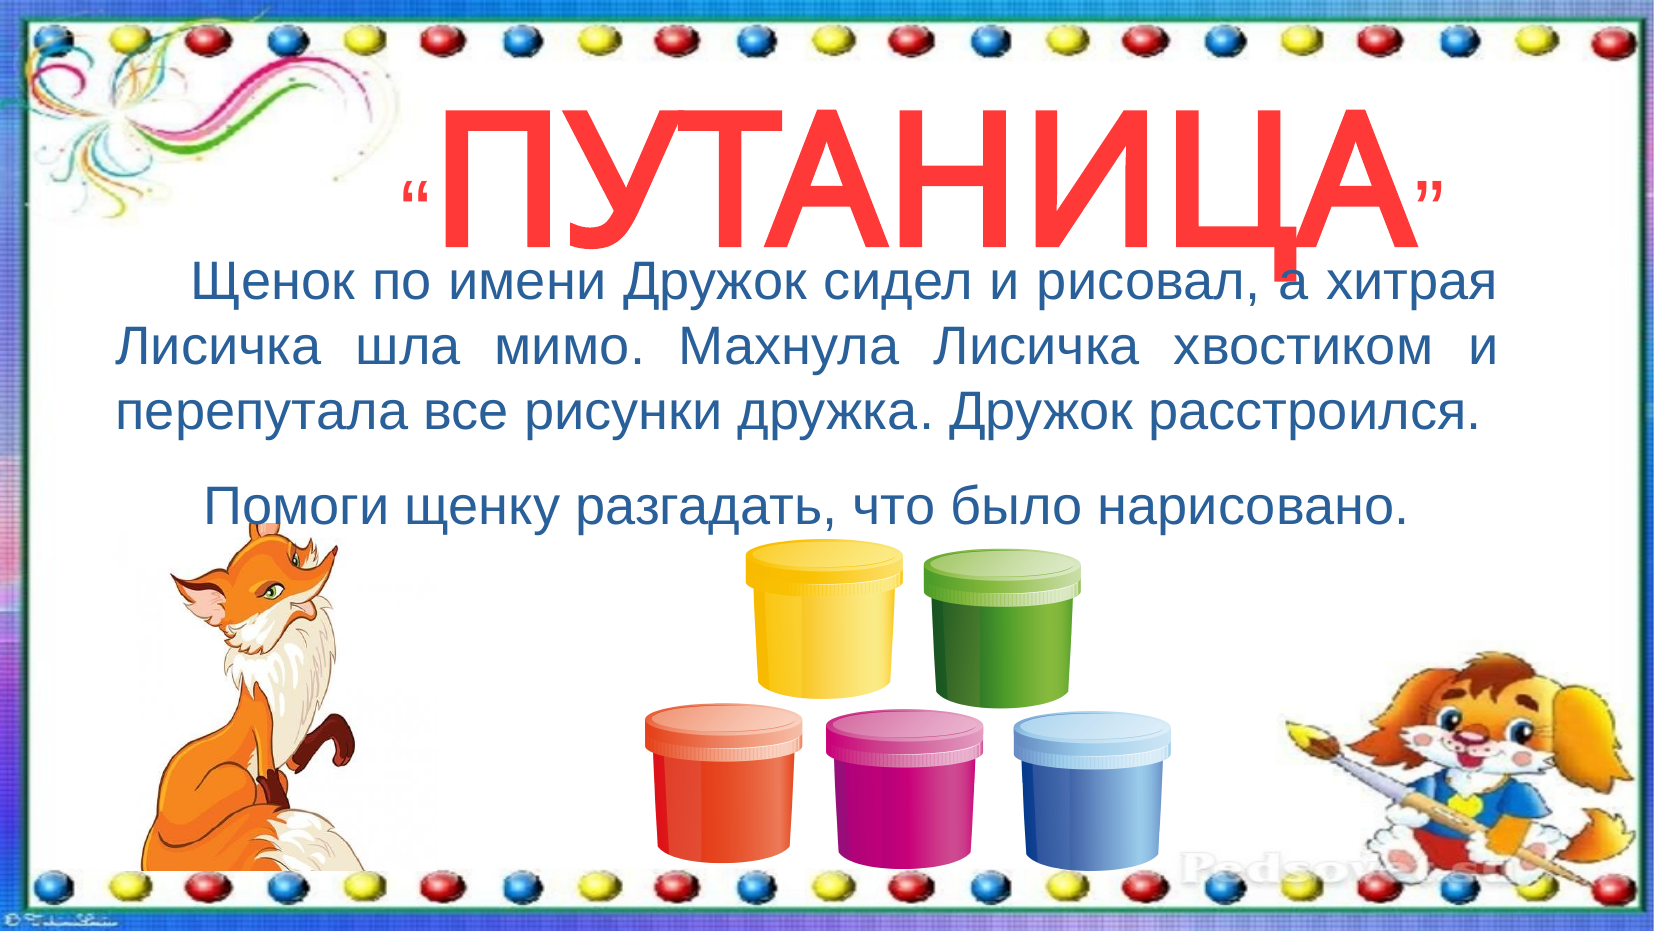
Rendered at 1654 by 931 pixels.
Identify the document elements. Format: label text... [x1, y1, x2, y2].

picture [0, 0, 1654, 931]
title “ПУТАНИЦА” [150, 11, 1654, 331]
subtitle Щенок по имени Дружок сидел и рисовал, а хитрая Лисичка шла мимо. Махнула Лисичка хвостиком и перепутала все рисунки дружка. Дружок расстроился. Помоги щенку разгадать, что было нарисовано. [115, 173, 1552, 608]
